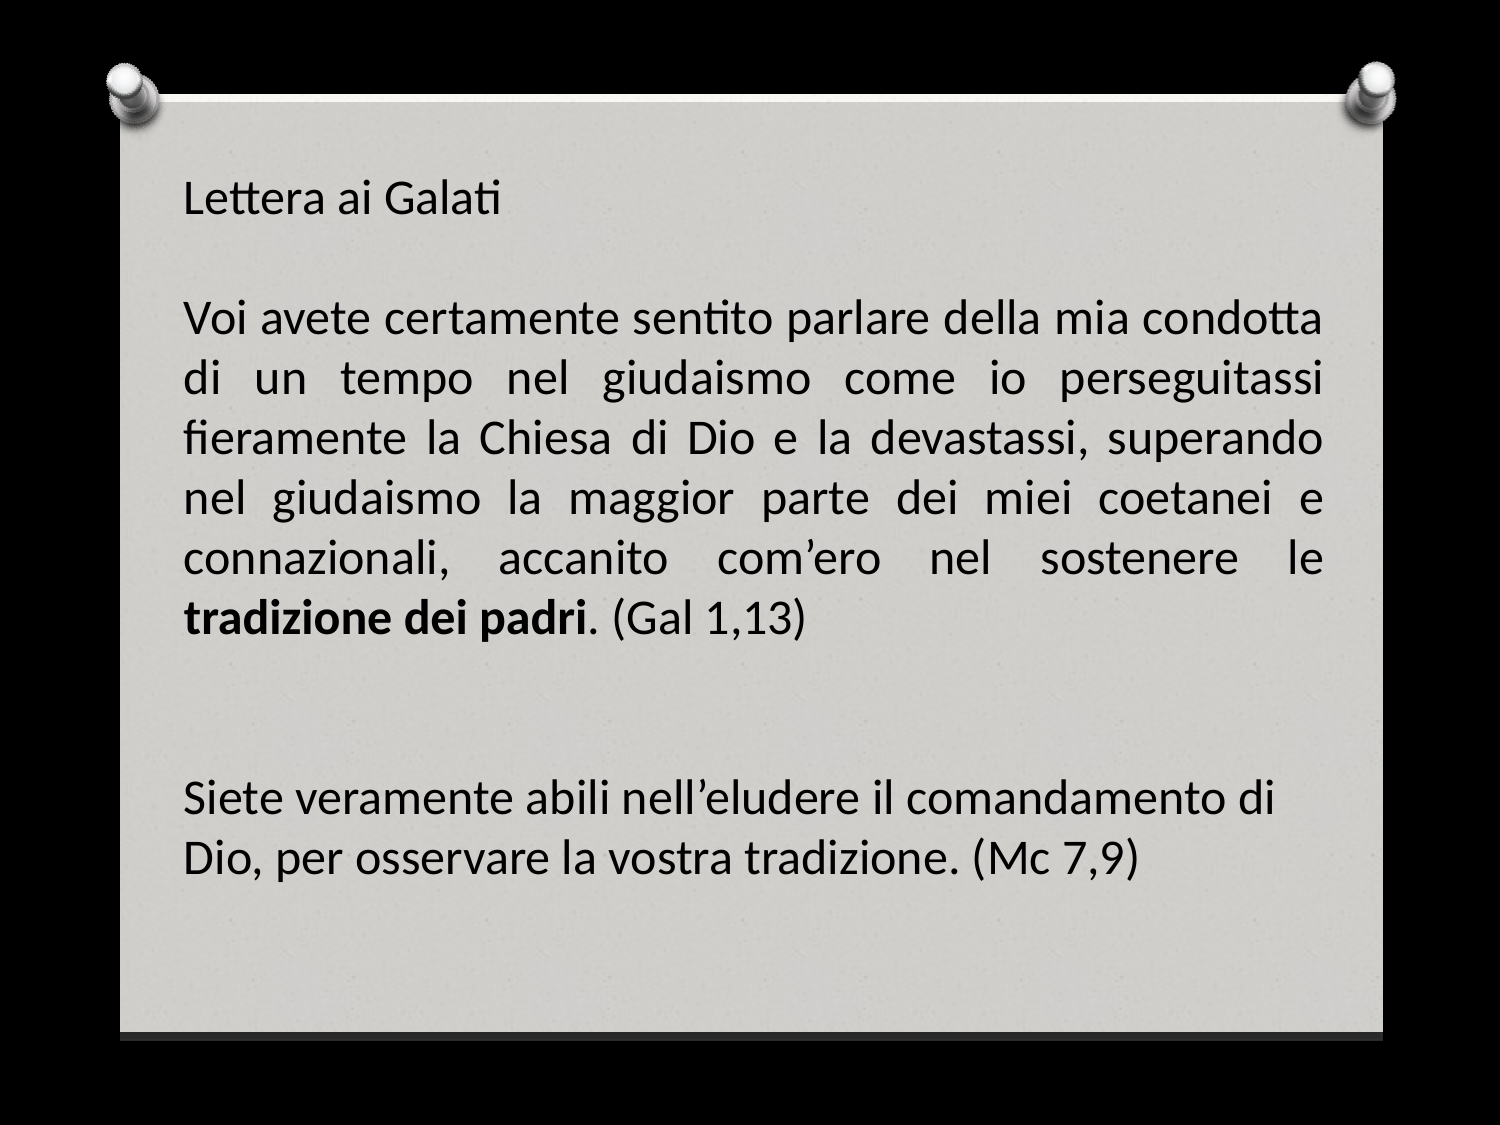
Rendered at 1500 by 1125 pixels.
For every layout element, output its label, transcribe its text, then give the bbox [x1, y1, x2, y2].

text_box Lettera ai Galati Voi avete certamente sentito parlare della mia condotta di un tempo nel giudaismo come io perseguitassi fieramente la Chiesa di Dio e la devastassi, superando nel giudaismo la maggior parte dei miei coetanei e connazionali, accanito com’ero nel sostenere le tradizione dei padri. (Gal 1,13) Siete veramente abili nell’eludere il comandamento di Dio, per osservare la vostra tradizione. (Mc 7,9) [168, 157, 1351, 960]
